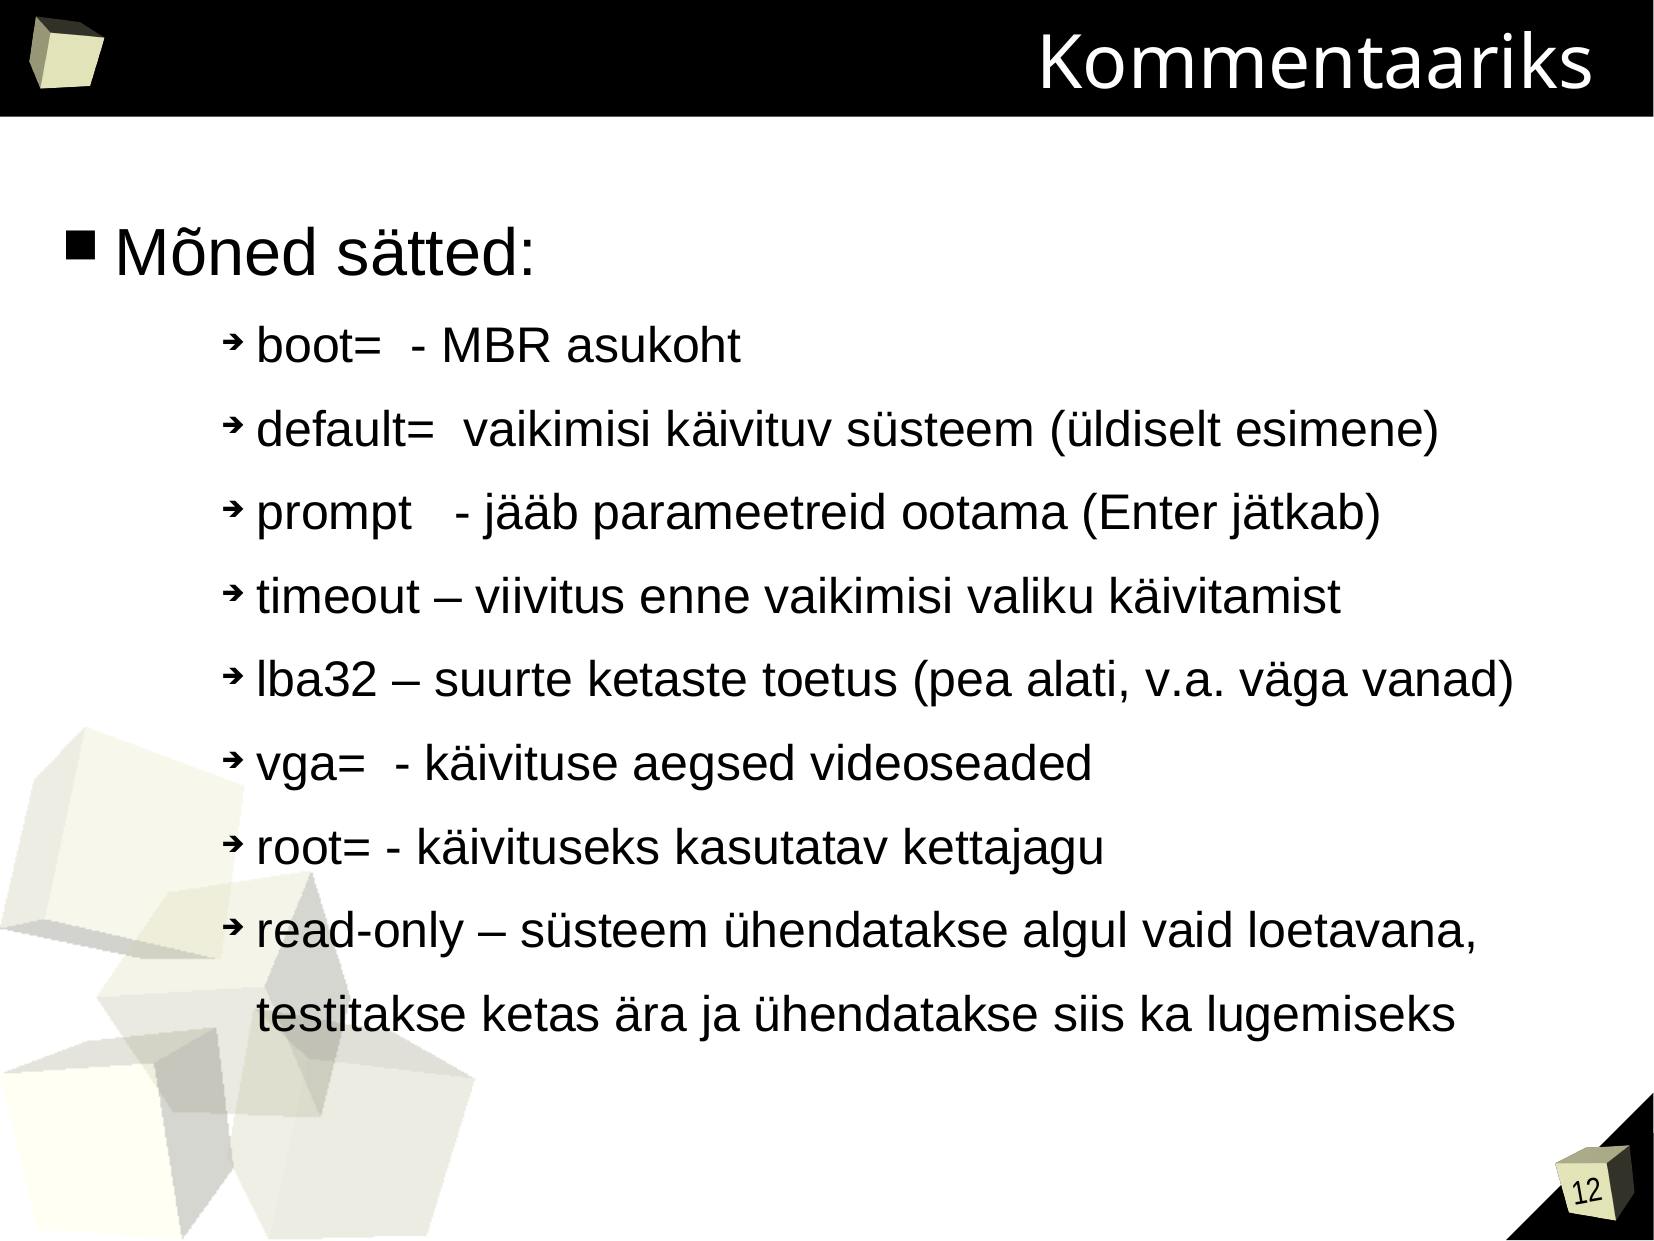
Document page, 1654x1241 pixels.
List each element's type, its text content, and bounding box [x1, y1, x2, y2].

picture [0, 726, 477, 1241]
list Mõned sätted: boot= - MBR asukoht default= vaikimisi käivituv süsteem (üldiselt esimene) prompt - jääb parameetreid ootama (Enter jätkab) timeout – viivitus enne vaikimisi valiku käivitamist lba32 – suurte ketaste toetus (pea alati, v.a. väga vanad) vga= - käivituse aegsed videoseaded root= - käivituseks kasutatav kettajagu read-only – süsteem ühendatakse algul vaid loetavana, testitakse ketas ära ja ühendatakse siis ka lugemiseks [44, 177, 1611, 1214]
title Kommentaariks [118, 0, 1595, 119]
